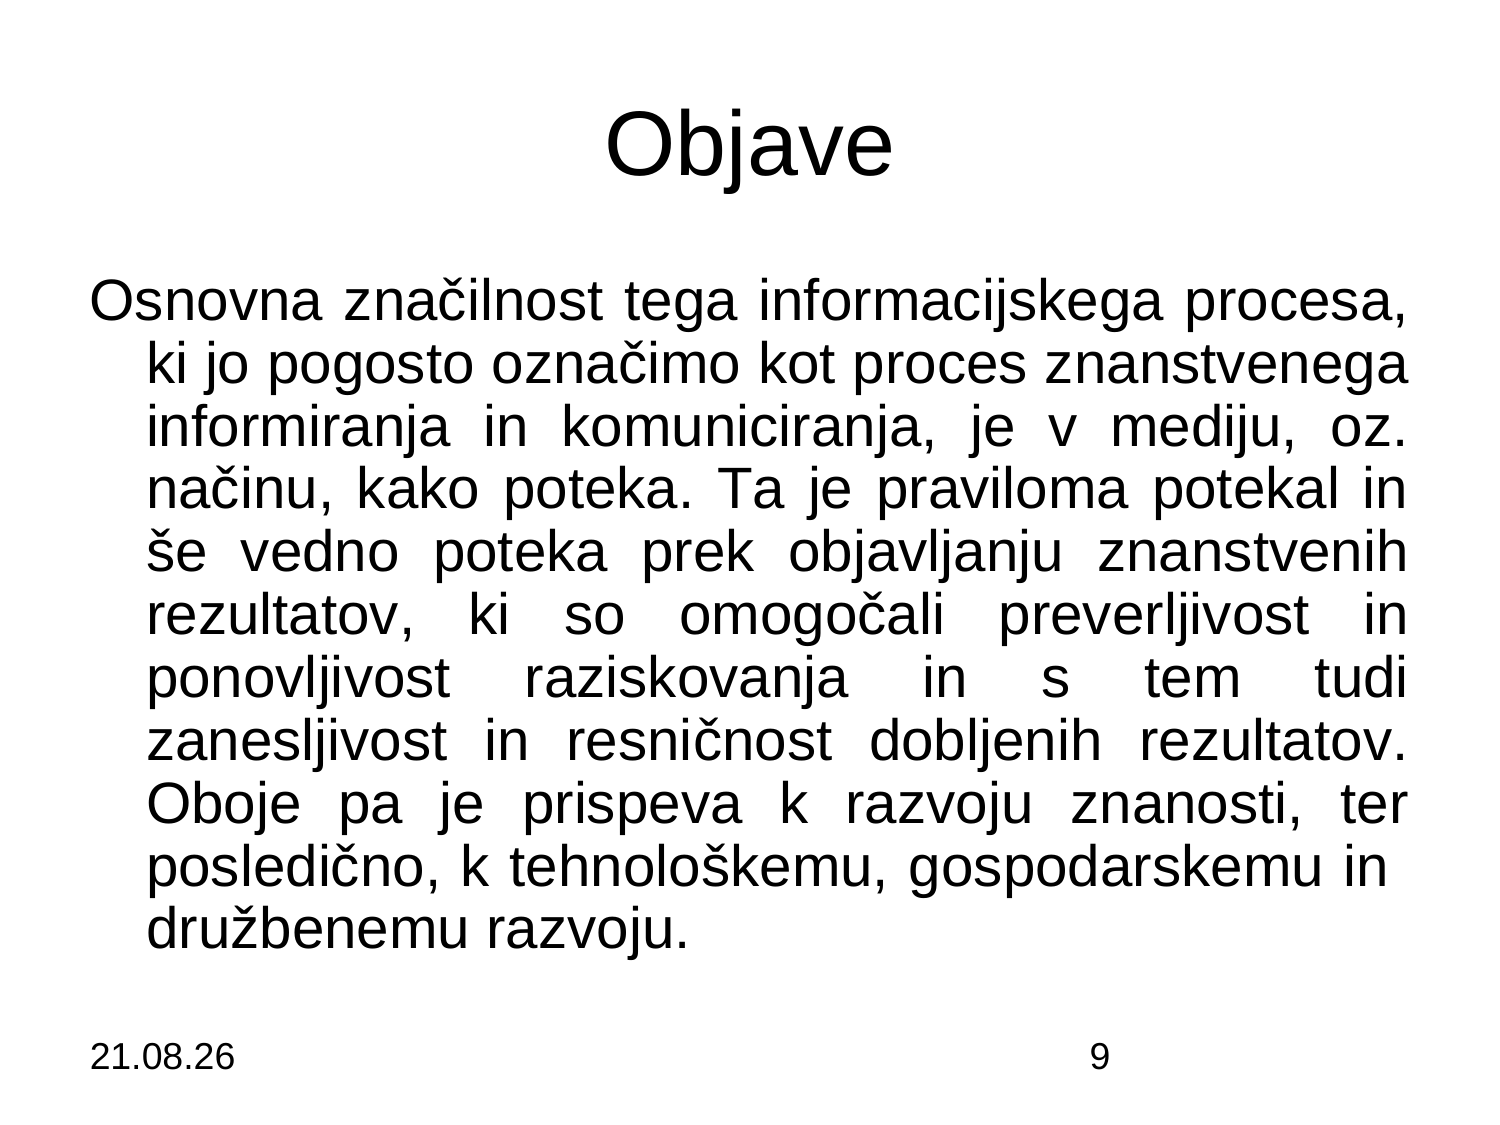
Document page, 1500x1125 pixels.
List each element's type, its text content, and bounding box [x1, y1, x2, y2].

list Osnovna značilnost tega informacijskega procesa, ki jo pogosto označimo kot proces znanstvenega informiranja in komuniciranja, je v mediju, oz. načinu, kako poteka. Ta je praviloma potekal in še vedno poteka prek objavljanju znanstvenih rezultatov, ki so omogočali preverljivost in ponovljivost raziskovanja in s tem tudi zanesljivost in resničnost dobljenih rezultatov. Oboje pa je prispeva k razvoju znanosti, ter posledično, k tehnološkemu, gospodarskemu in družbenemu razvoju. [75, 262, 1426, 1006]
title Objave [75, 45, 1426, 233]
